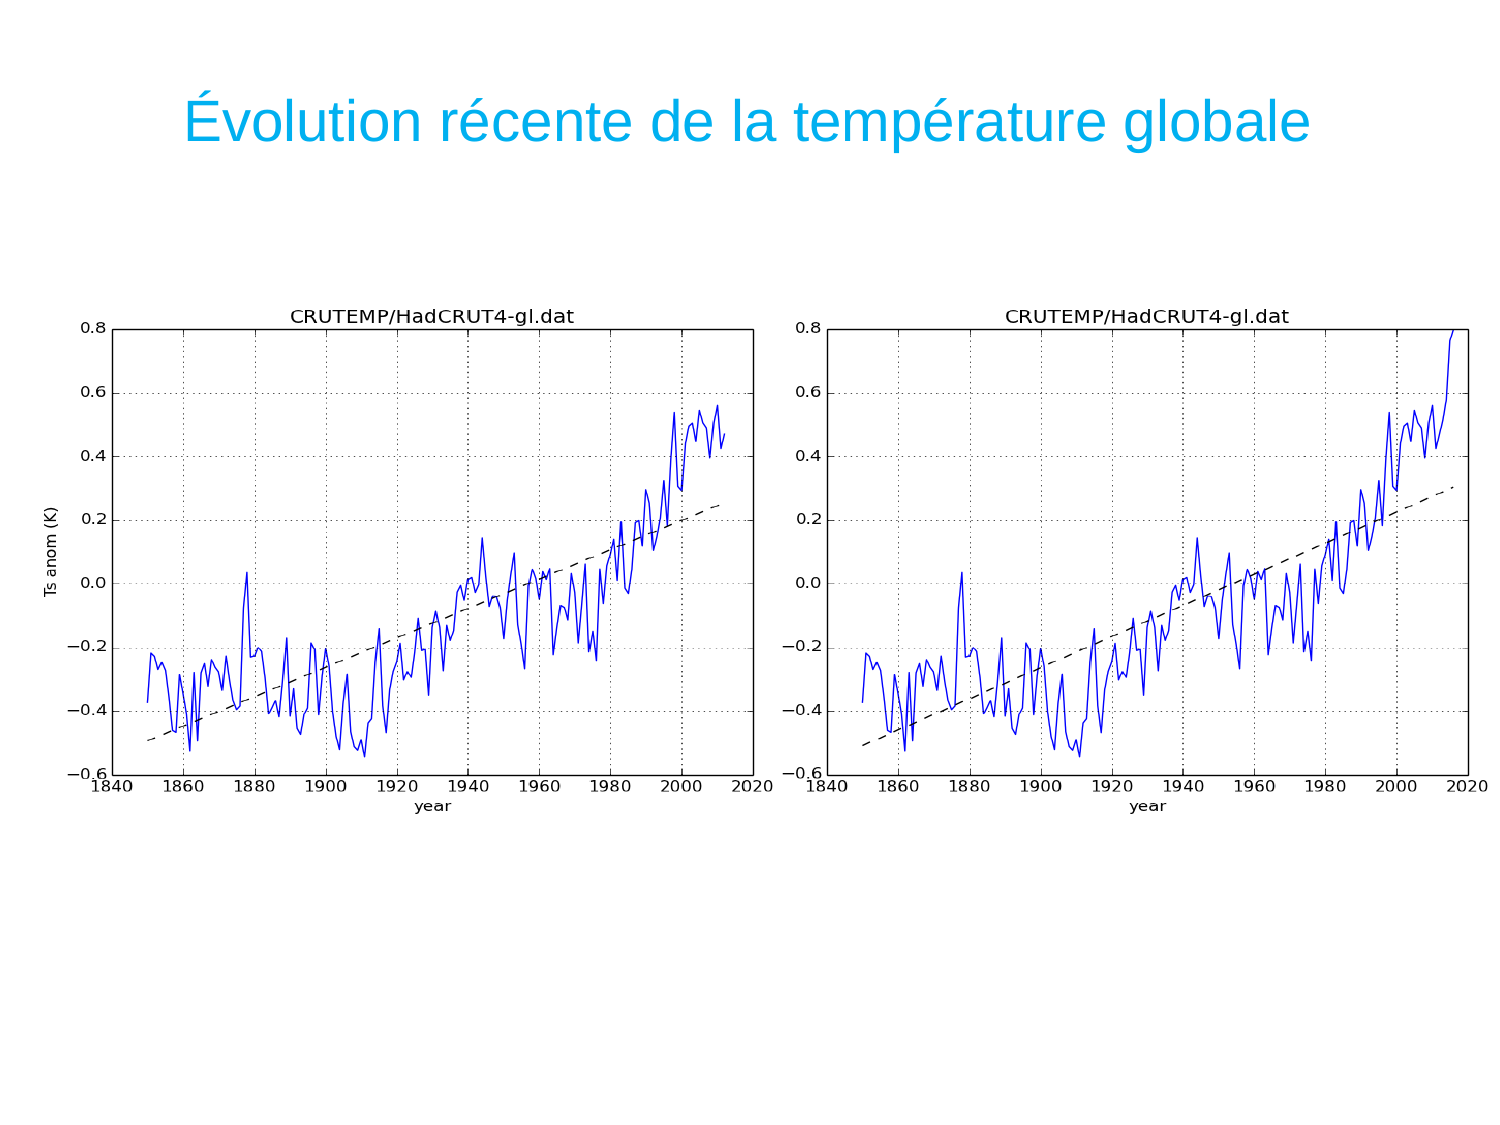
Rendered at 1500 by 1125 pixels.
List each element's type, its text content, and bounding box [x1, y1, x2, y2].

text_box Évolution récente de la température globale [73, 76, 1424, 178]
picture [9, 273, 1493, 830]
